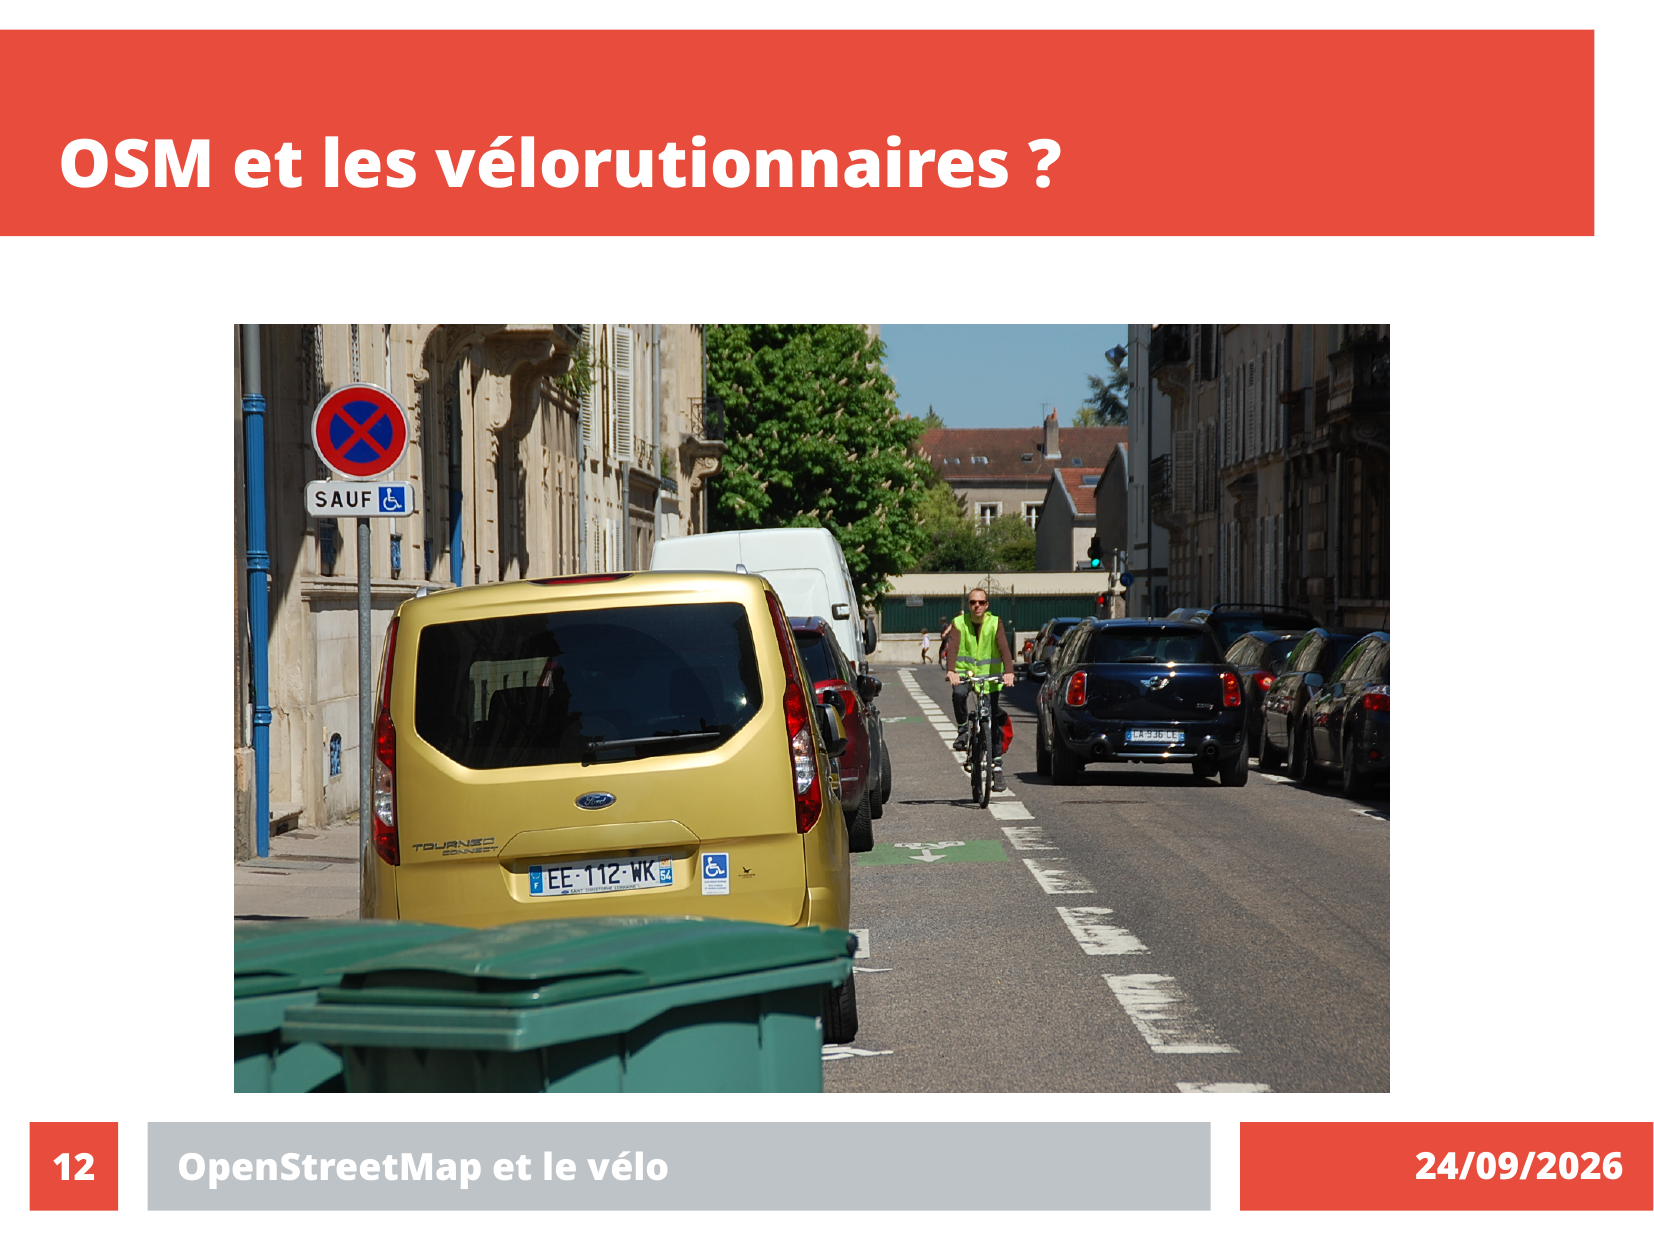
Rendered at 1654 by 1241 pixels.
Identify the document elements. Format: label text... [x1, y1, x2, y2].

title OSM et les vélorutionnaires ? [59, 59, 1595, 207]
picture [234, 324, 1390, 1093]
